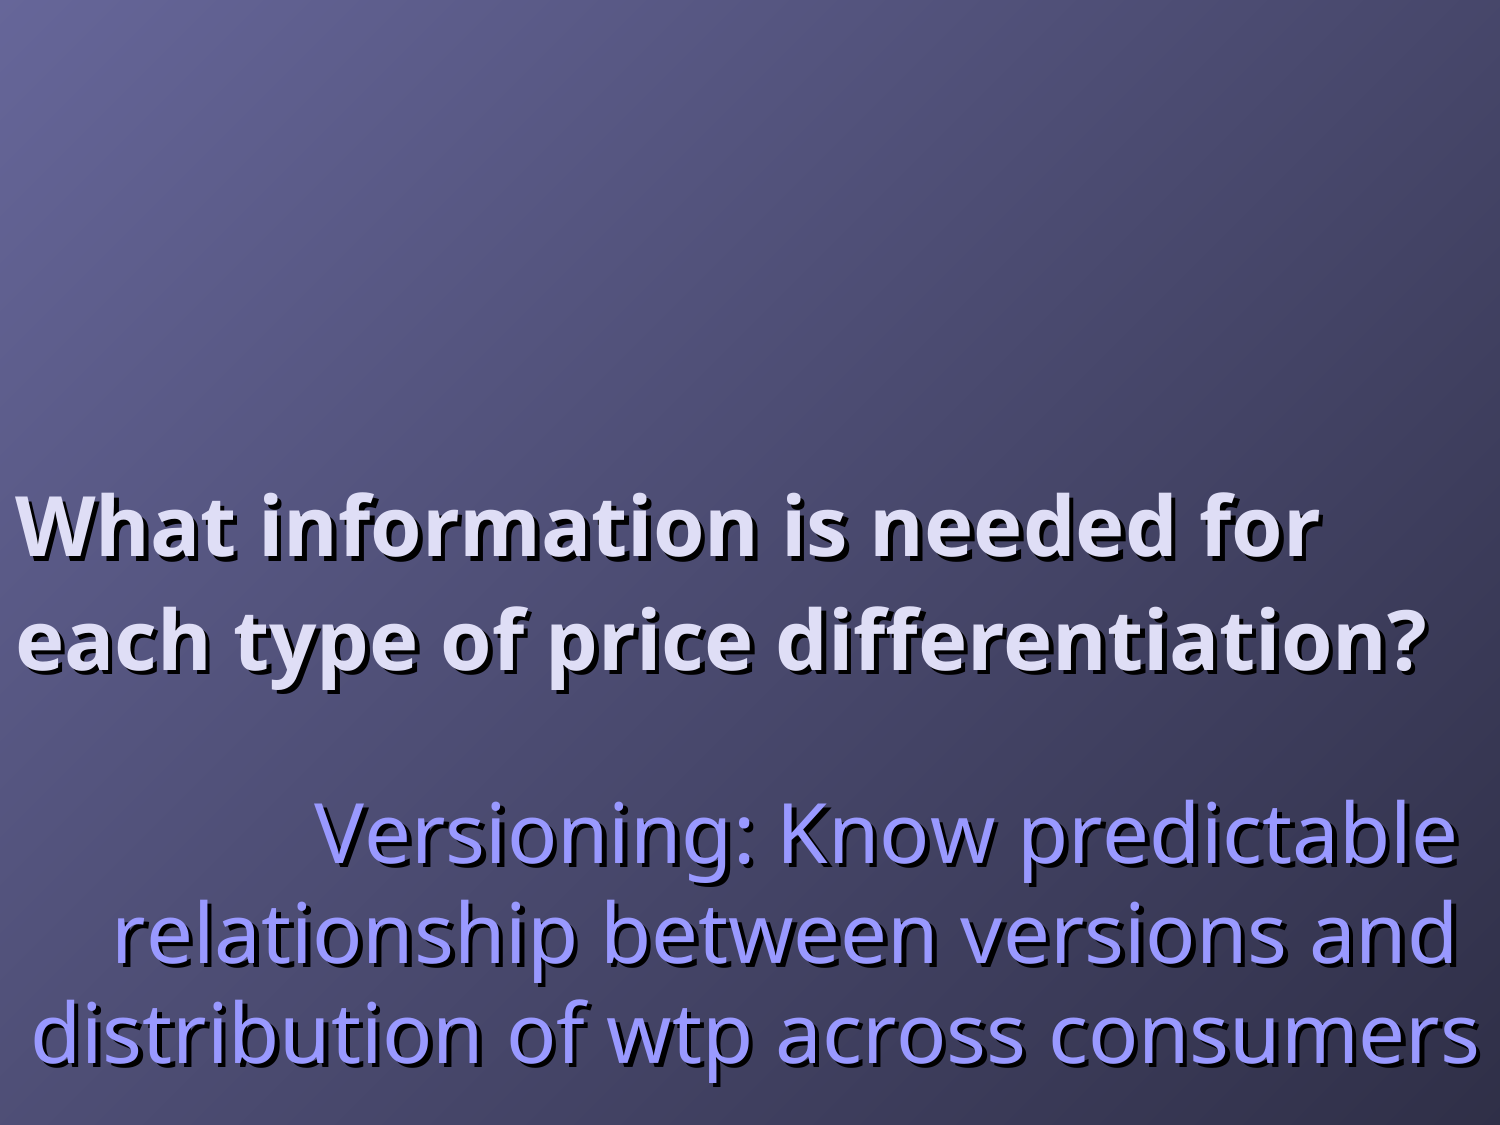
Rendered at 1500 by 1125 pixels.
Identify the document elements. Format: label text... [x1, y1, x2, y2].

title What information is needed for each type of price differentiation? [0, 473, 1500, 689]
text_box Versioning: Know predictable relationship between versions and distribution of wtp across consumers [15, 772, 1497, 1088]
